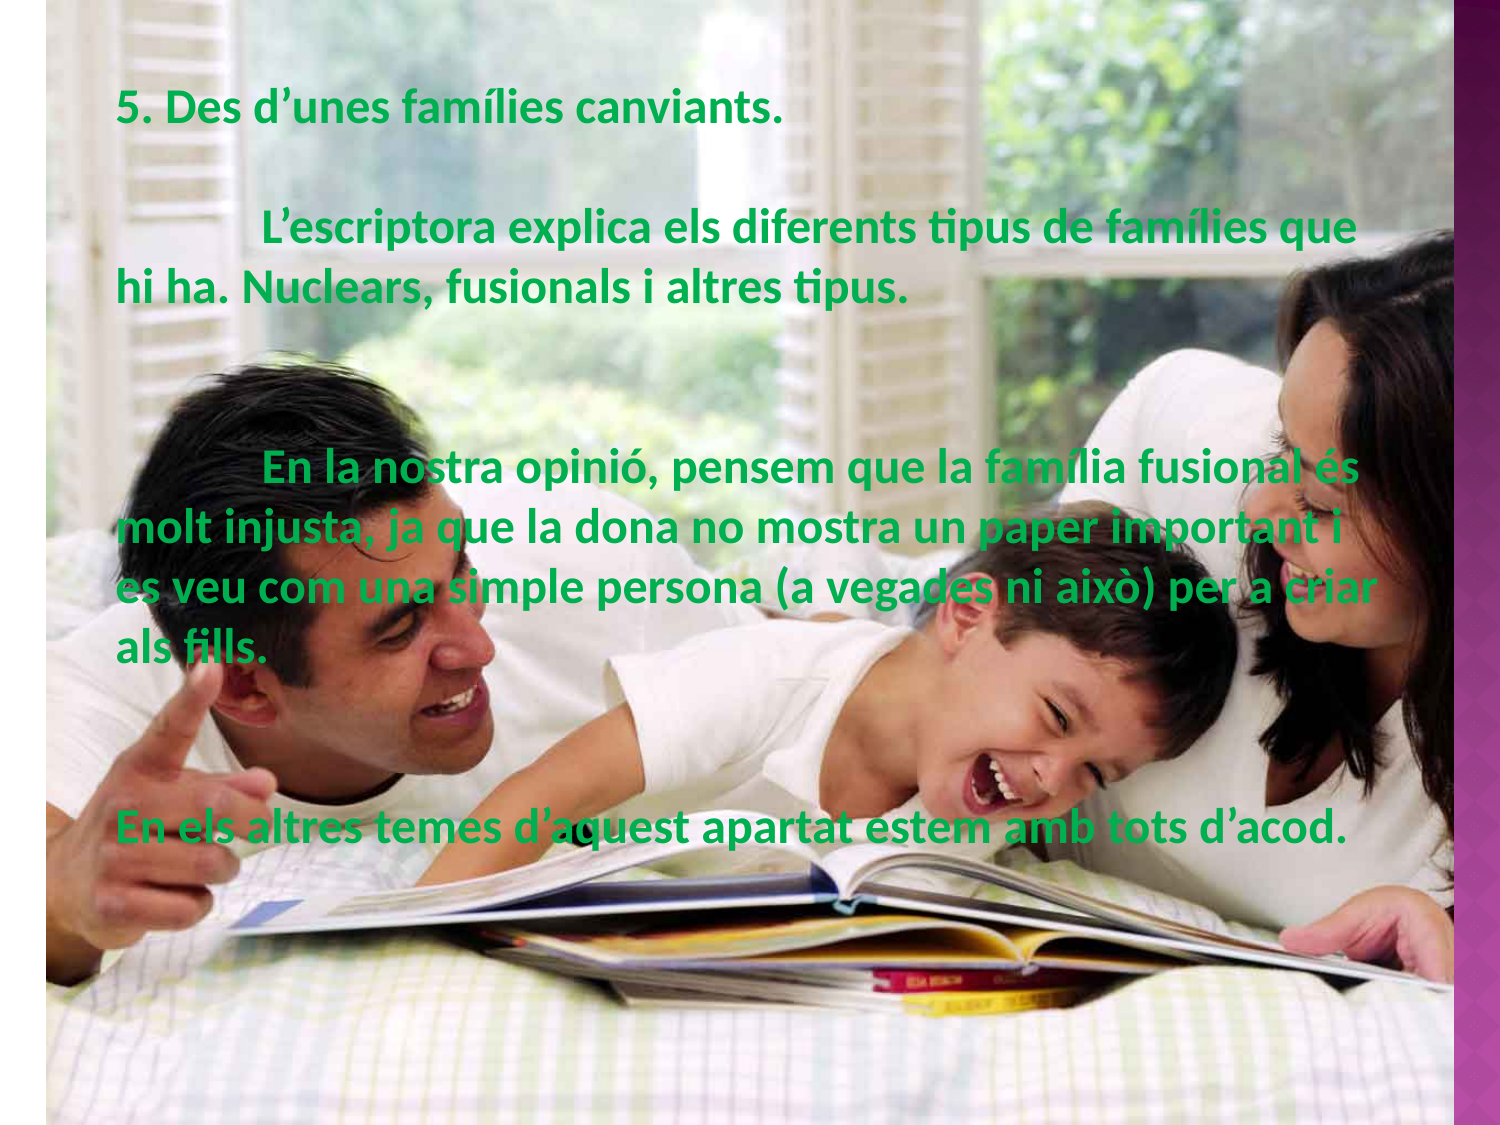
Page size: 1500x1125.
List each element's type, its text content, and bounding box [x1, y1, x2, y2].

picture [46, 0, 1454, 1125]
text_box 5. Des d’unes famílies canviants. L’escriptora explica els diferents tipus de famílies que hi ha. Nuclears, fusionals i altres tipus. En la nostra opinió, pensem que la família fusional és molt injusta, ja que la dona no mostra un paper important i es veu com una simple persona (a vegades ni això) per a criar als fills. En els altres temes d’aquest apartat estem amb tots d’acod. [100, 66, 1412, 930]
